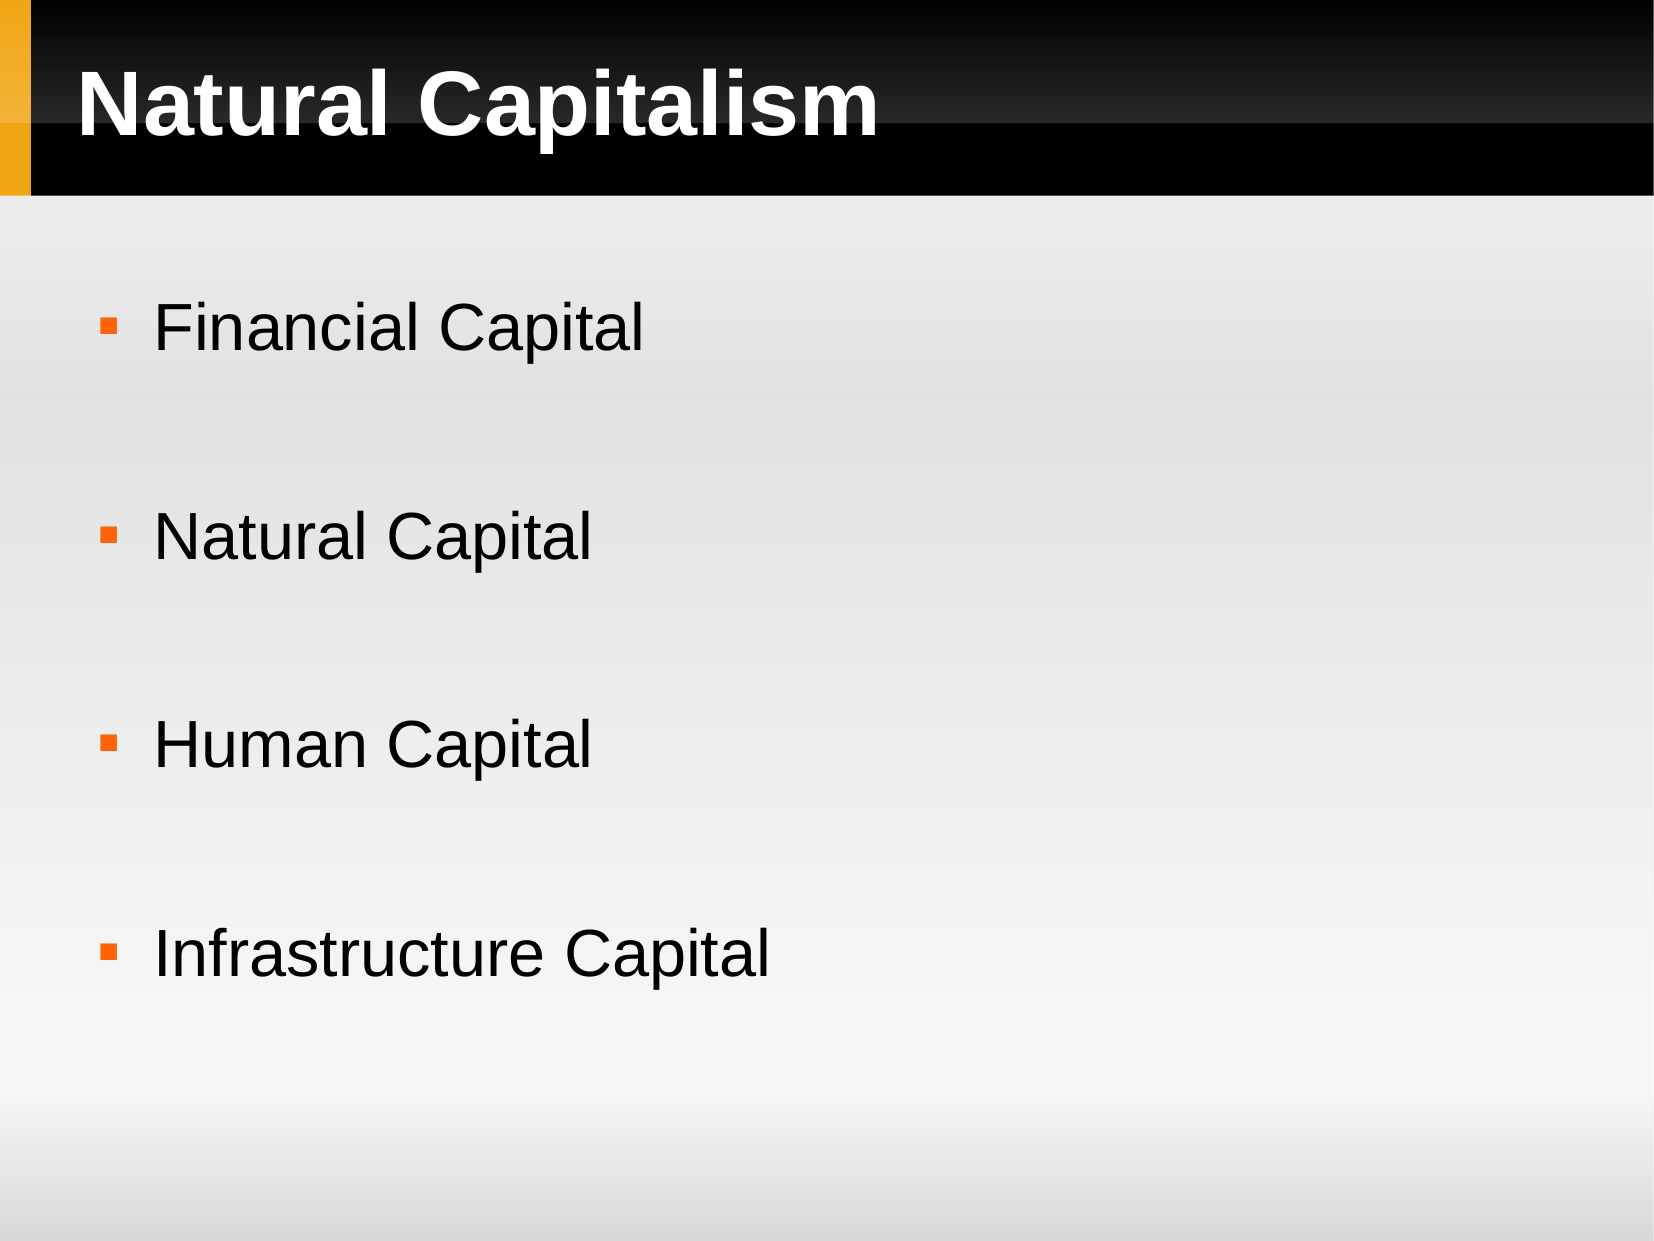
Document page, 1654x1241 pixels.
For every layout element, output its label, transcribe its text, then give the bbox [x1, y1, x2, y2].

list Financial Capital Natural Capital Human Capital Infrastructure Capital [82, 290, 1571, 1094]
title Natural Capitalism [76, 7, 1565, 200]
picture [0, 0, 1654, 1241]
